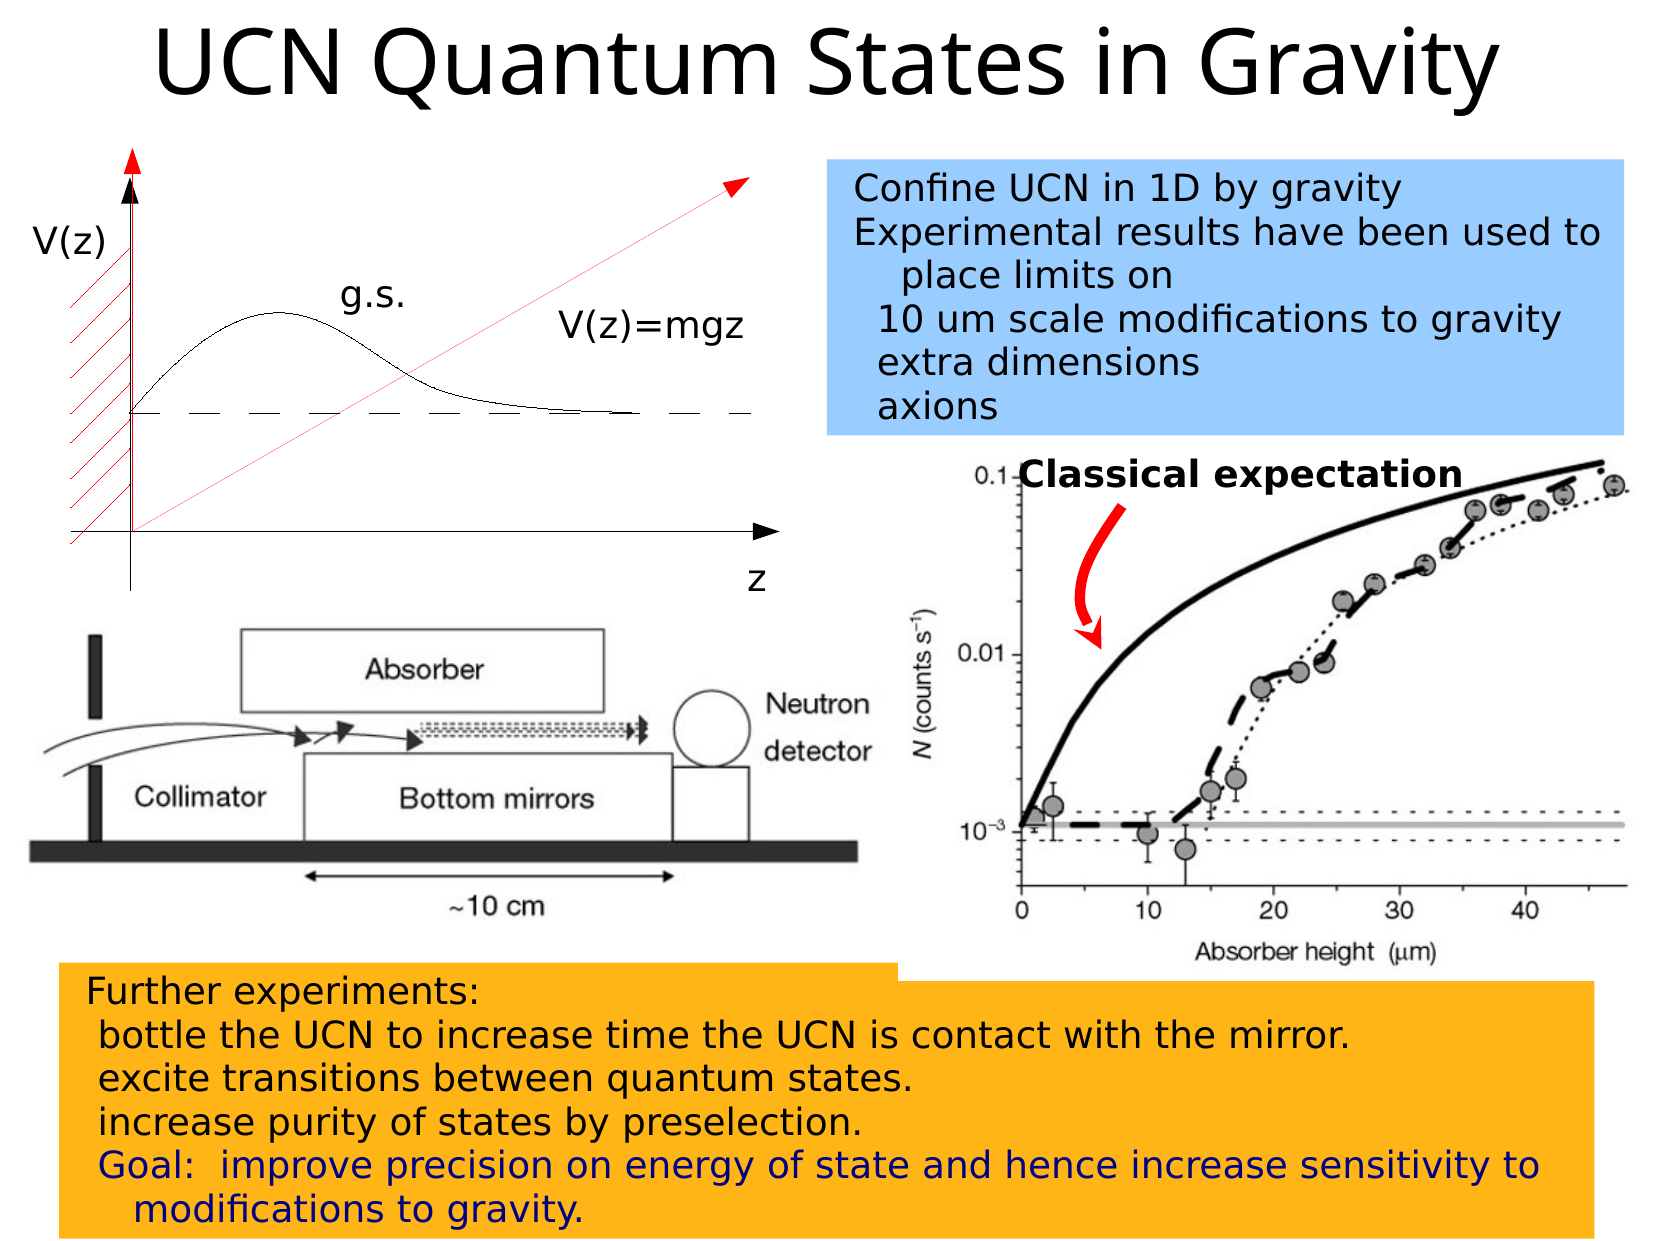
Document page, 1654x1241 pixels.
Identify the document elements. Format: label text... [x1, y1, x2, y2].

text_box V(z)=mgz [543, 295, 760, 355]
picture [898, 435, 1654, 981]
picture [23, 617, 895, 939]
text_box Classical expectation [1002, 445, 1480, 505]
text_box z [732, 549, 782, 608]
text_box V(z) [17, 212, 123, 271]
text_box g.s. [324, 265, 422, 325]
text_box UCN Quantum States in Gravity [0, 0, 1654, 119]
text_box Further experiments: bottle the UCN to increase time the UCN is contact with the mirror. excite transitions between quantum states. increase purity of states by preselection. Goal: improve precision on energy of state and hence increase sensitivity to modifications to gravity. [59, 962, 1595, 1239]
text_box Confine UCN in 1D by gravity Experimental results have been used to place limits on 10 um scale modifications to gravity extra dimensions axions [826, 159, 1625, 436]
